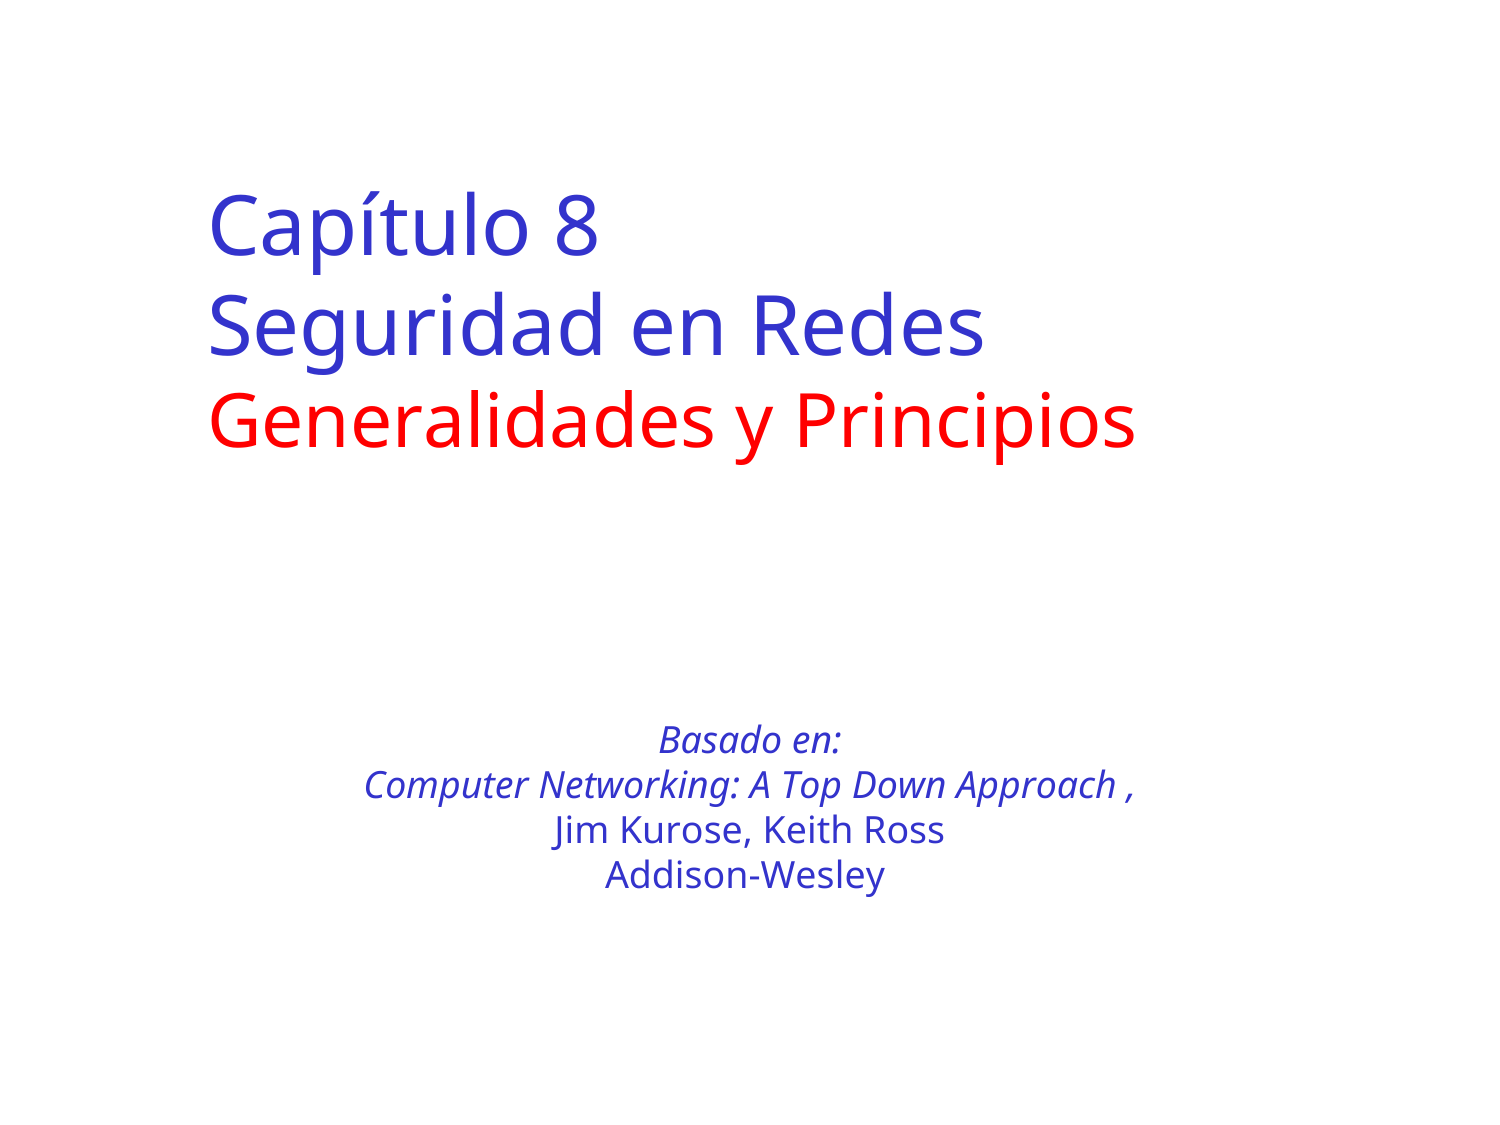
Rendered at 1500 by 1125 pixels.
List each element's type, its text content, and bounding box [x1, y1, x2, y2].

text_box Capítulo 8 Seguridad en Redes Generalidades y Principios [192, 116, 1224, 519]
text_box Basado en: Computer Networking: A Top Down Approach , Jim Kurose, Keith Ross Addison-Wesley [256, 571, 1244, 1042]
